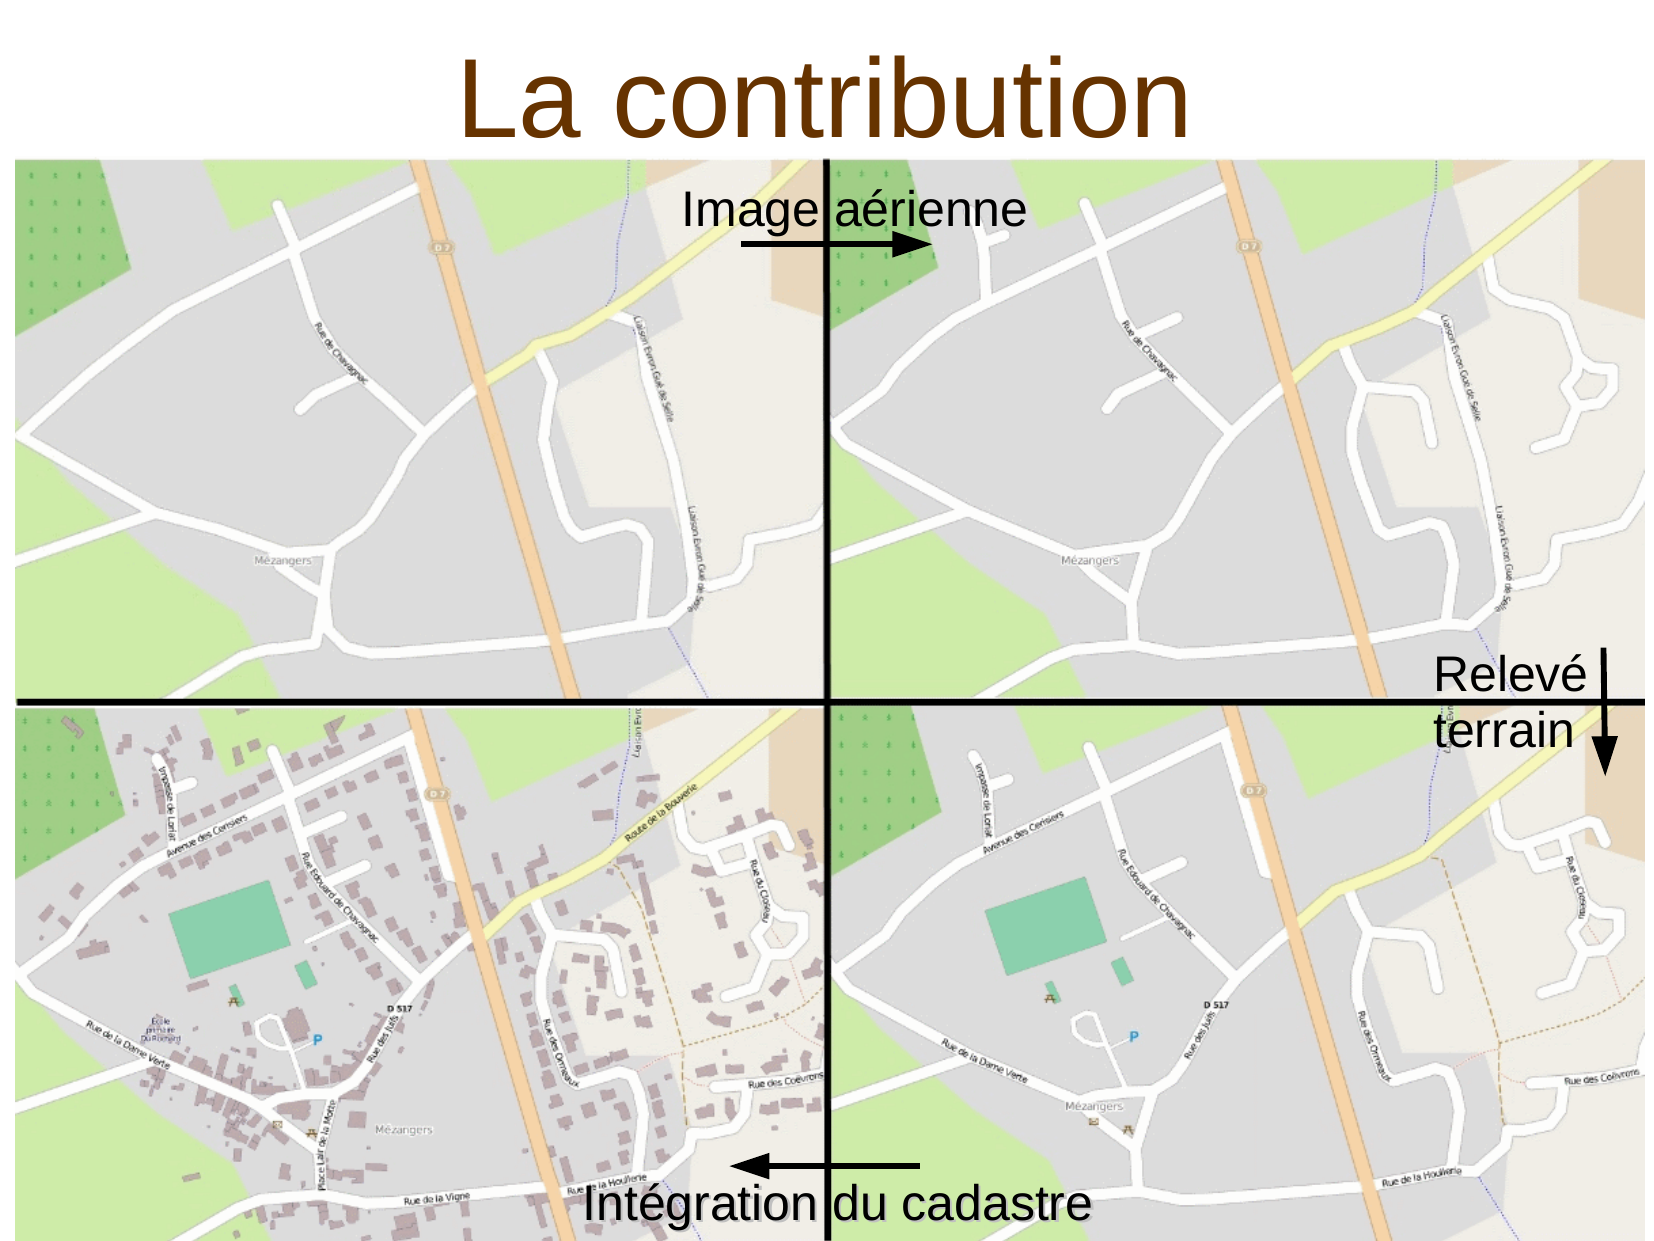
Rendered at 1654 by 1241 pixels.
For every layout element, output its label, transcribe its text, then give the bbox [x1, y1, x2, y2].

text_box Image aérienne [666, 173, 1044, 245]
picture [15, 156, 1645, 1241]
text_box Relevé terrain [1418, 638, 1604, 766]
text_box Intégration du cadastre [567, 1168, 1109, 1239]
title La contribution [80, 35, 1570, 162]
